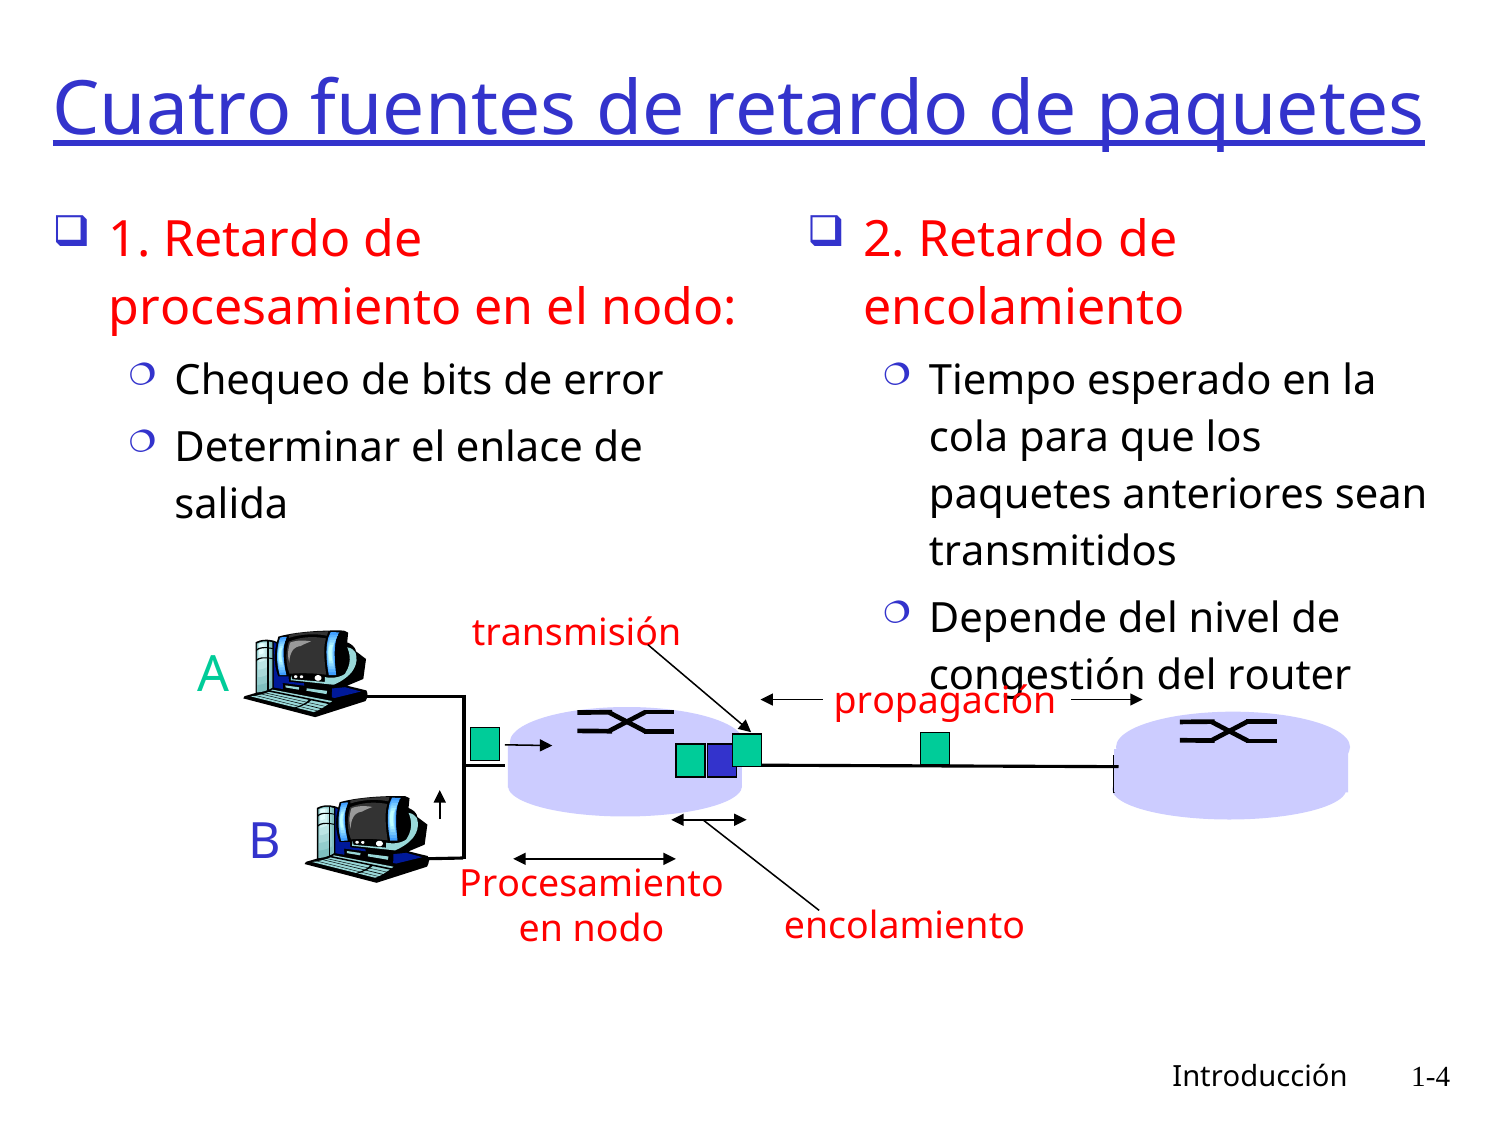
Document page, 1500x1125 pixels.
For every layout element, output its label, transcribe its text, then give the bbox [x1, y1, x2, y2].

text_box Introducción [887, 1050, 1362, 1125]
text_box encolamiento [769, 893, 1041, 955]
list 2. Retardo de encolamiento Tiempo esperado en la cola para que los paquetes anteriores sean transmitidos Depende del nivel de congestión del router [792, 195, 1463, 709]
text_box [507, 707, 762, 817]
picture [243, 629, 370, 718]
text_box transmisión [457, 599, 697, 661]
text_box [1112, 711, 1351, 820]
list 1. Retardo de procesamiento en el nodo: Chequeo de bits de error Determinar el enlace de salida [37, 195, 759, 638]
text_box propagación [818, 668, 1072, 730]
text_box Procesamiento en nodo [444, 851, 739, 957]
text_box A [183, 633, 245, 710]
text_box B [234, 800, 297, 877]
title Cuatro fuentes de retardo de paquetes [37, 10, 1463, 201]
picture [304, 795, 431, 883]
text_box 1-16 [1362, 1050, 1466, 1125]
